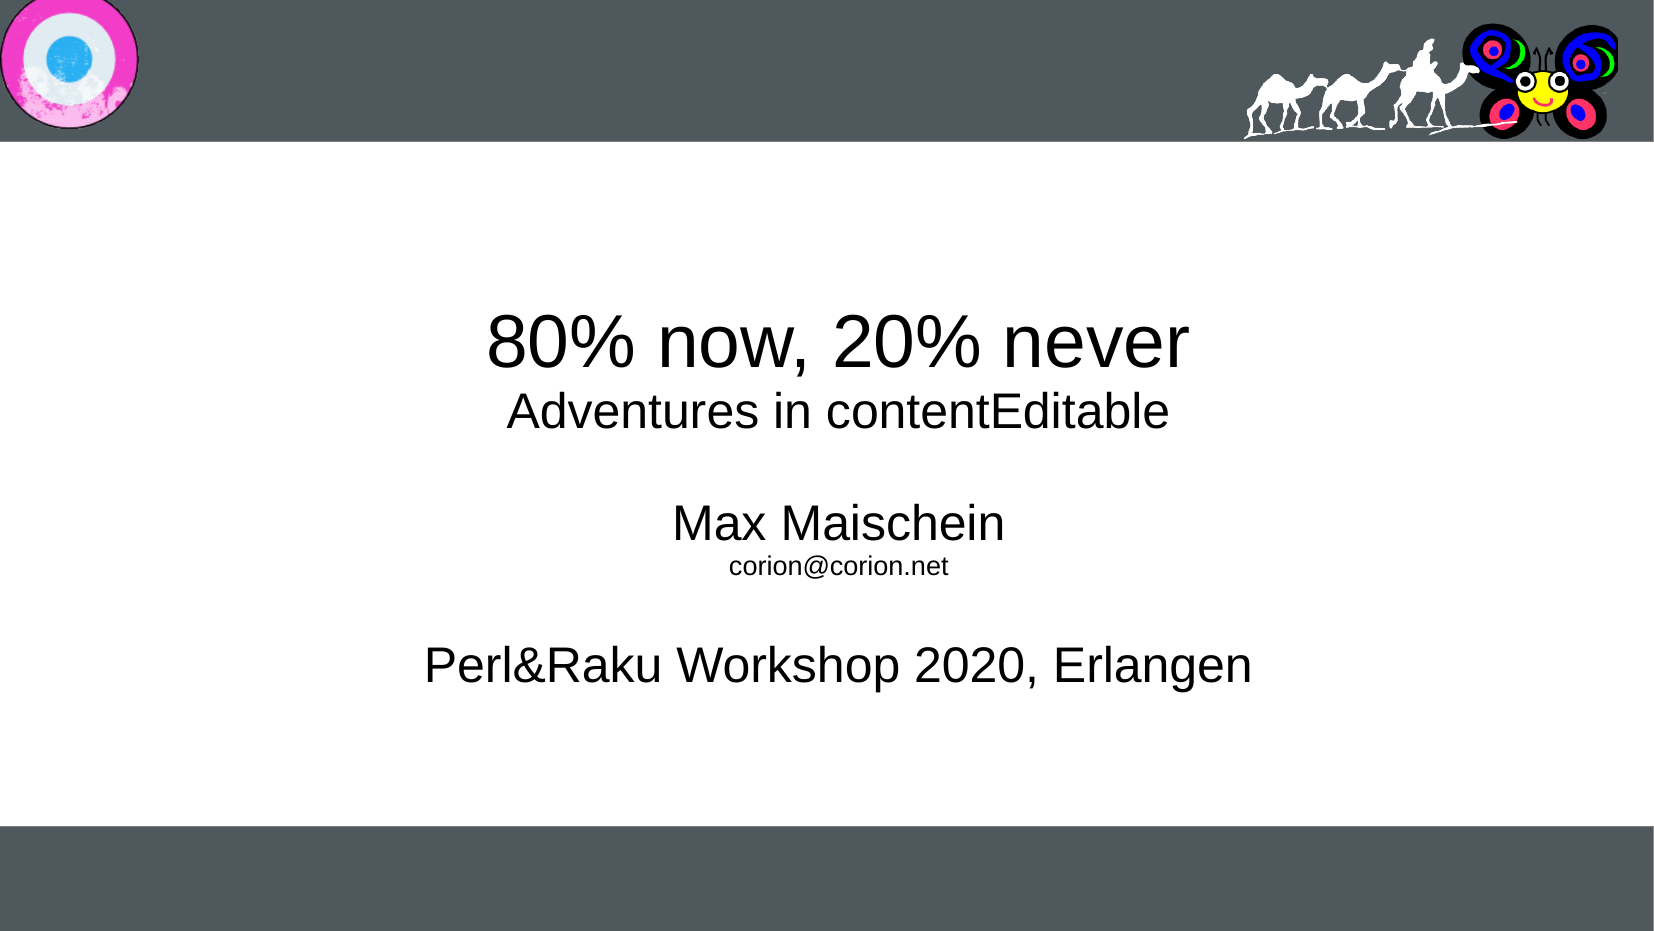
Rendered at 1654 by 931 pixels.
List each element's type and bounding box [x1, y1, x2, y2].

picture [1240, 0, 1618, 146]
picture [0, 0, 228, 148]
